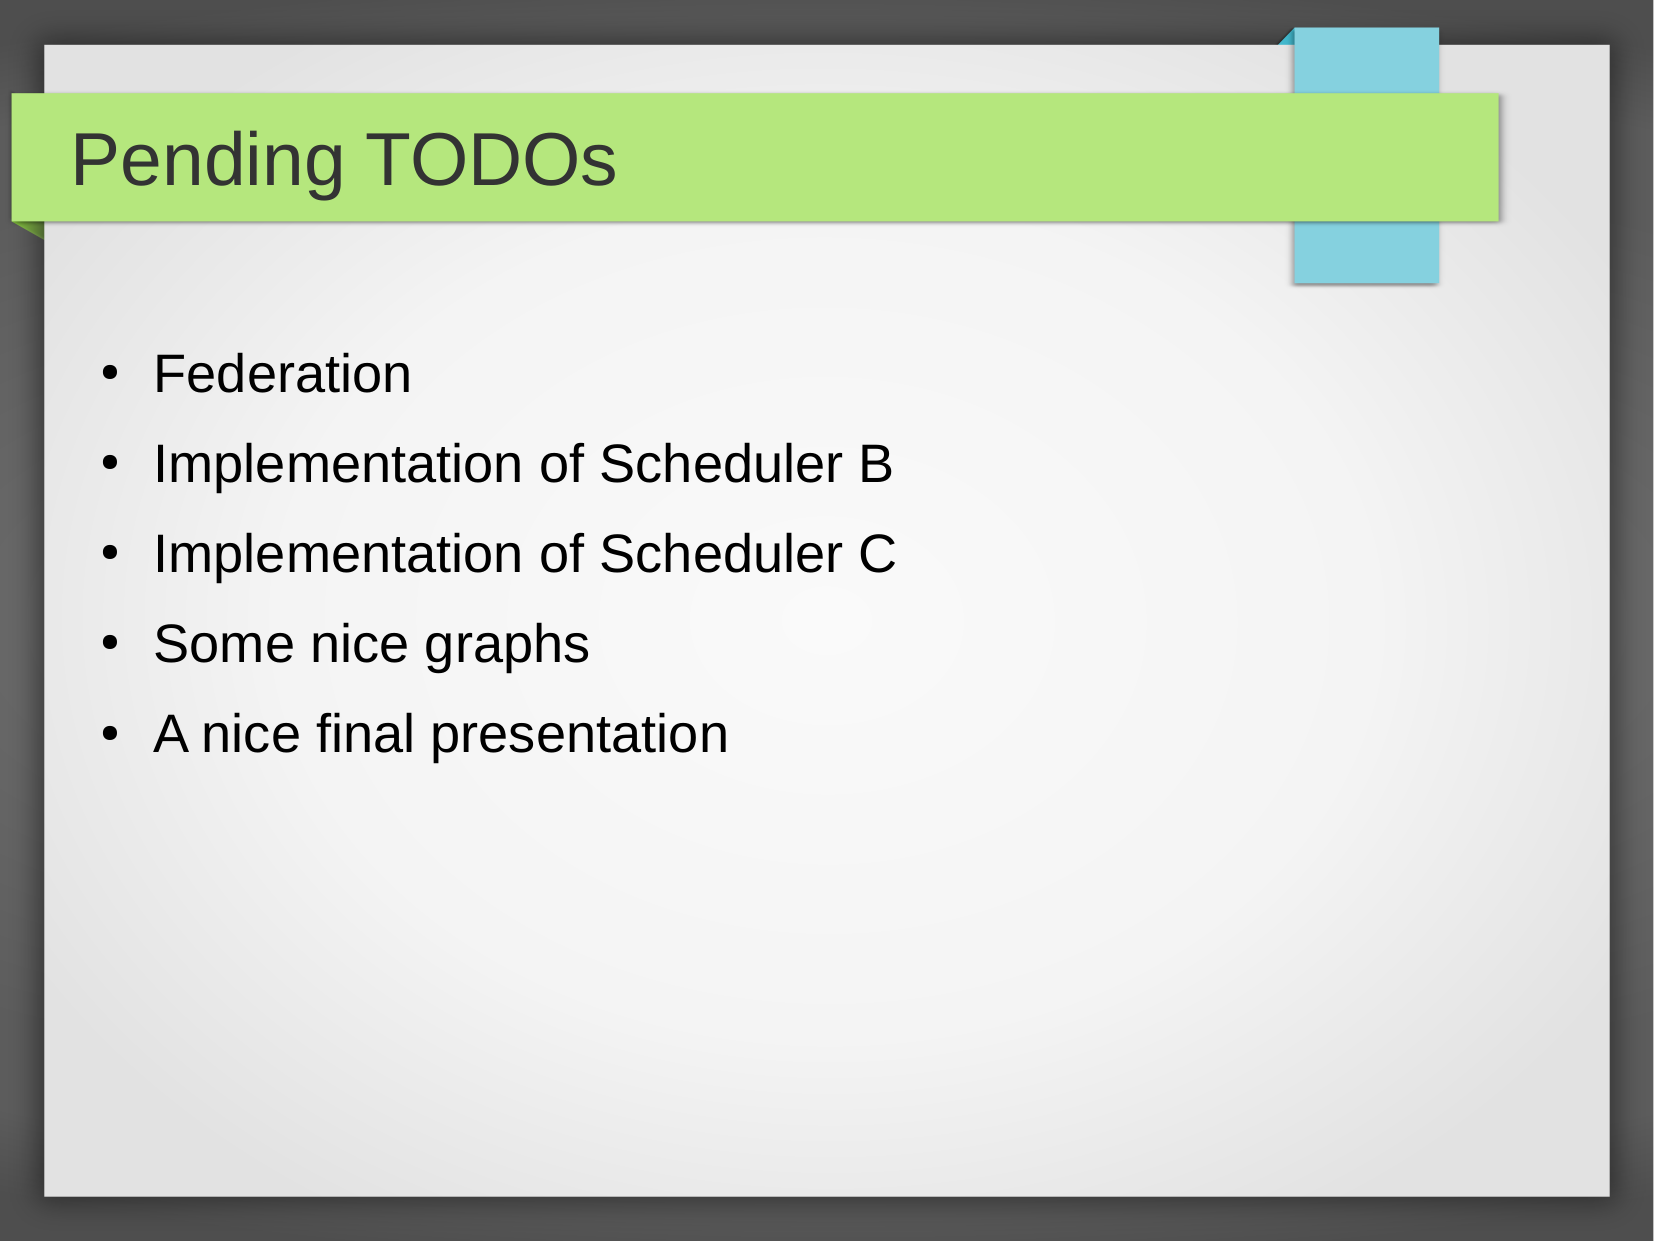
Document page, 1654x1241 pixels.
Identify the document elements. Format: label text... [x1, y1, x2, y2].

list Federation Implementation of Scheduler B Implementation of Scheduler C Some nice graphs A nice final presentation [82, 343, 1538, 1063]
title Pending TODOs [70, 106, 1229, 213]
picture [0, 0, 1654, 1241]
